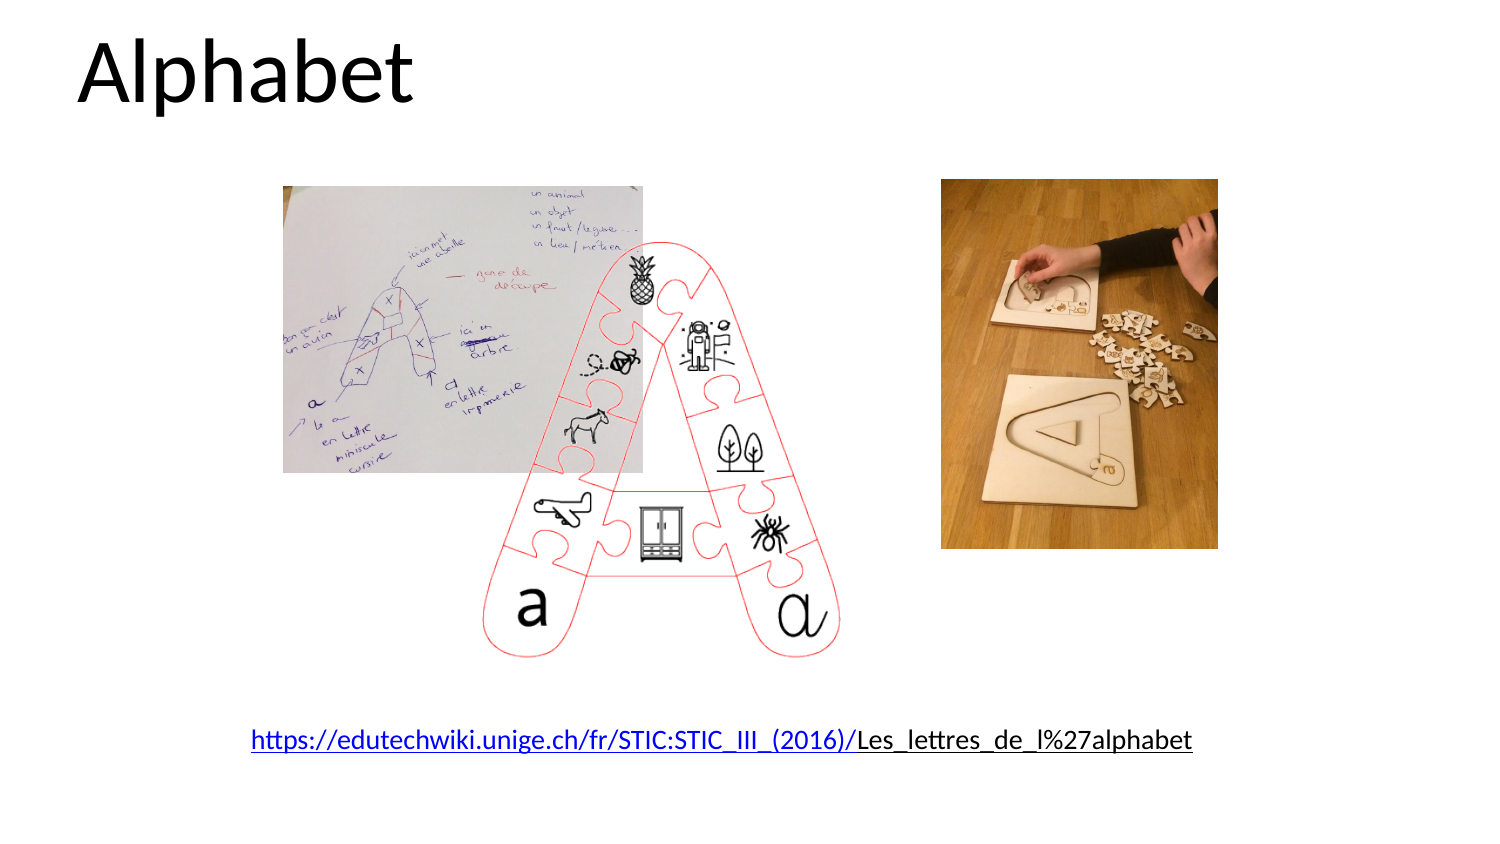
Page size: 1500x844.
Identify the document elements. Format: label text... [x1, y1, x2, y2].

picture [283, 186, 841, 659]
text_box https://edutechwiki.unige.ch/fr/STIC:STIC_III_(2016)/Les_lettres_de_l%27alphabet [235, 714, 1214, 763]
picture [941, 179, 1218, 549]
title Alphabet [0, 3, 738, 139]
